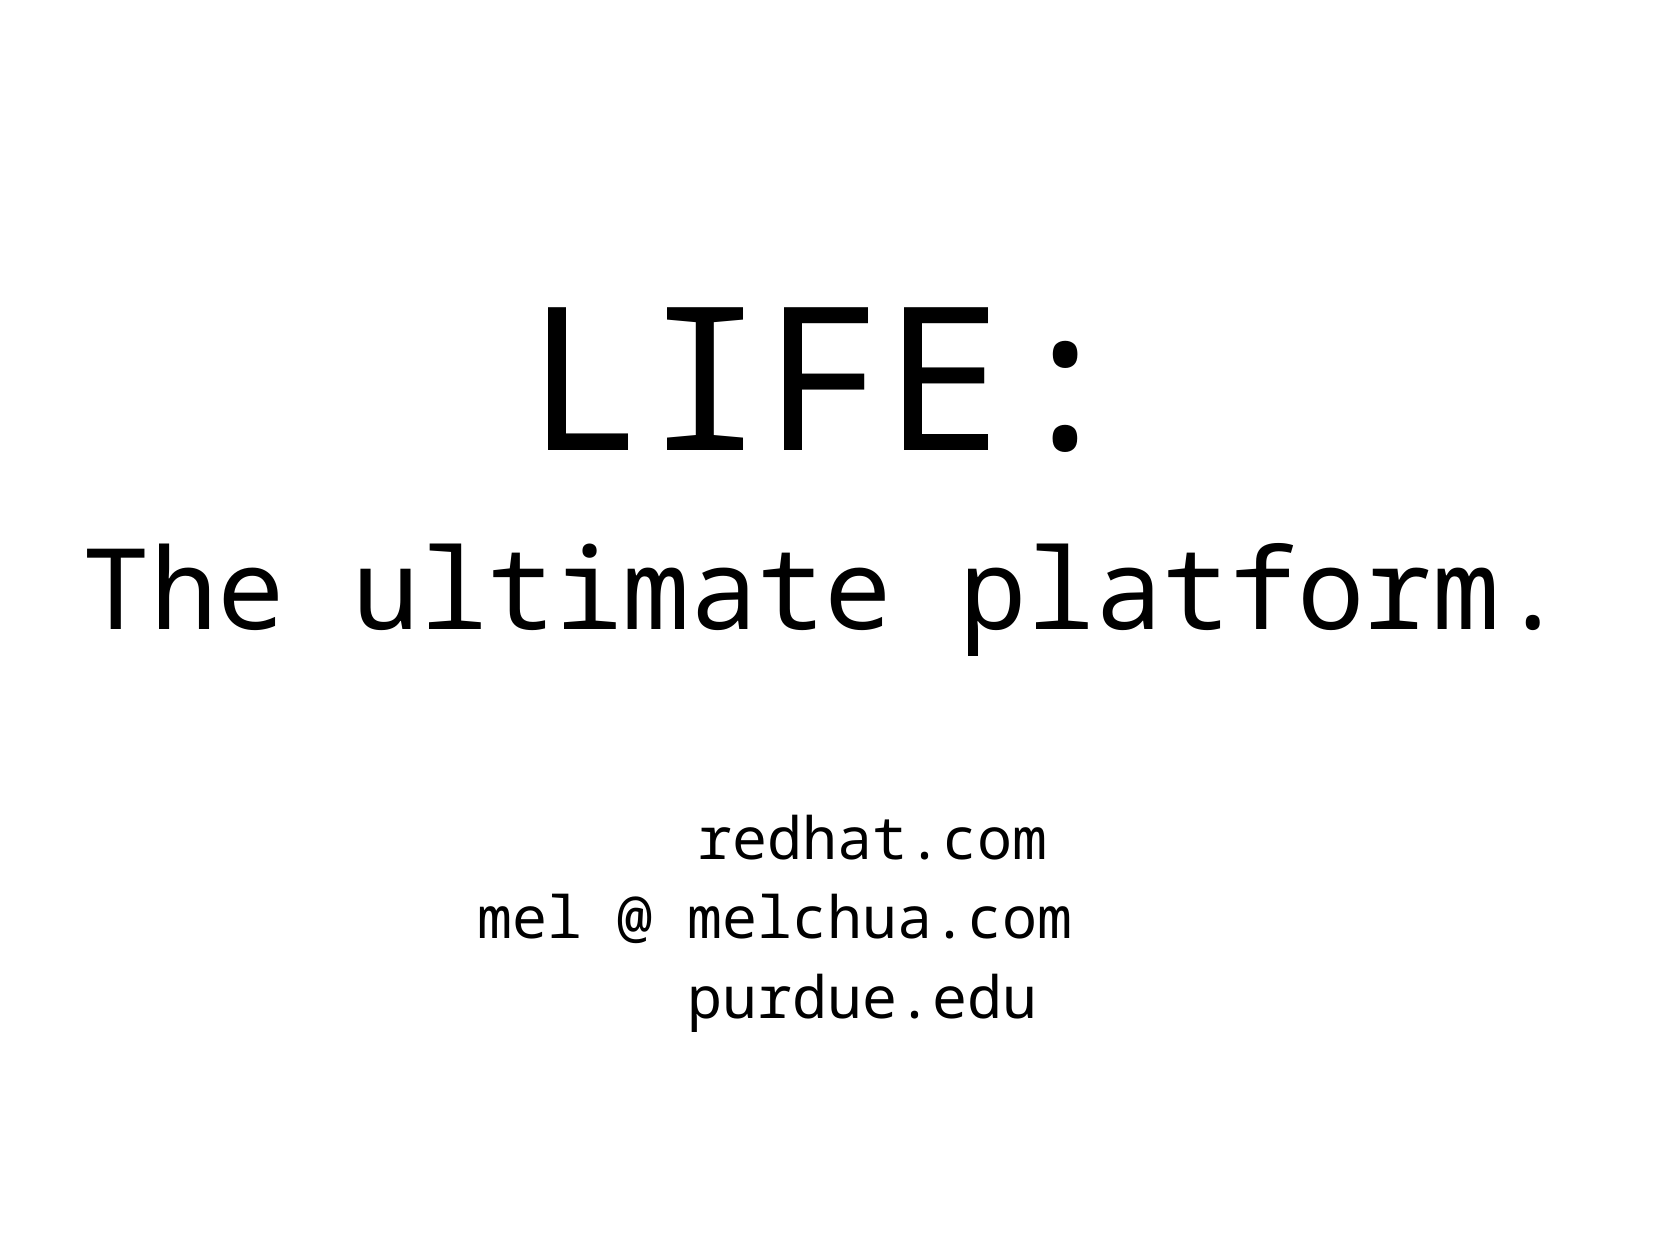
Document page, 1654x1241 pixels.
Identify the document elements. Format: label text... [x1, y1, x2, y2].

title LIFE: The ultimate platform. [80, 265, 1570, 633]
title redhat.com mel @ melchua.com purdue.edu [477, 812, 1228, 1020]
